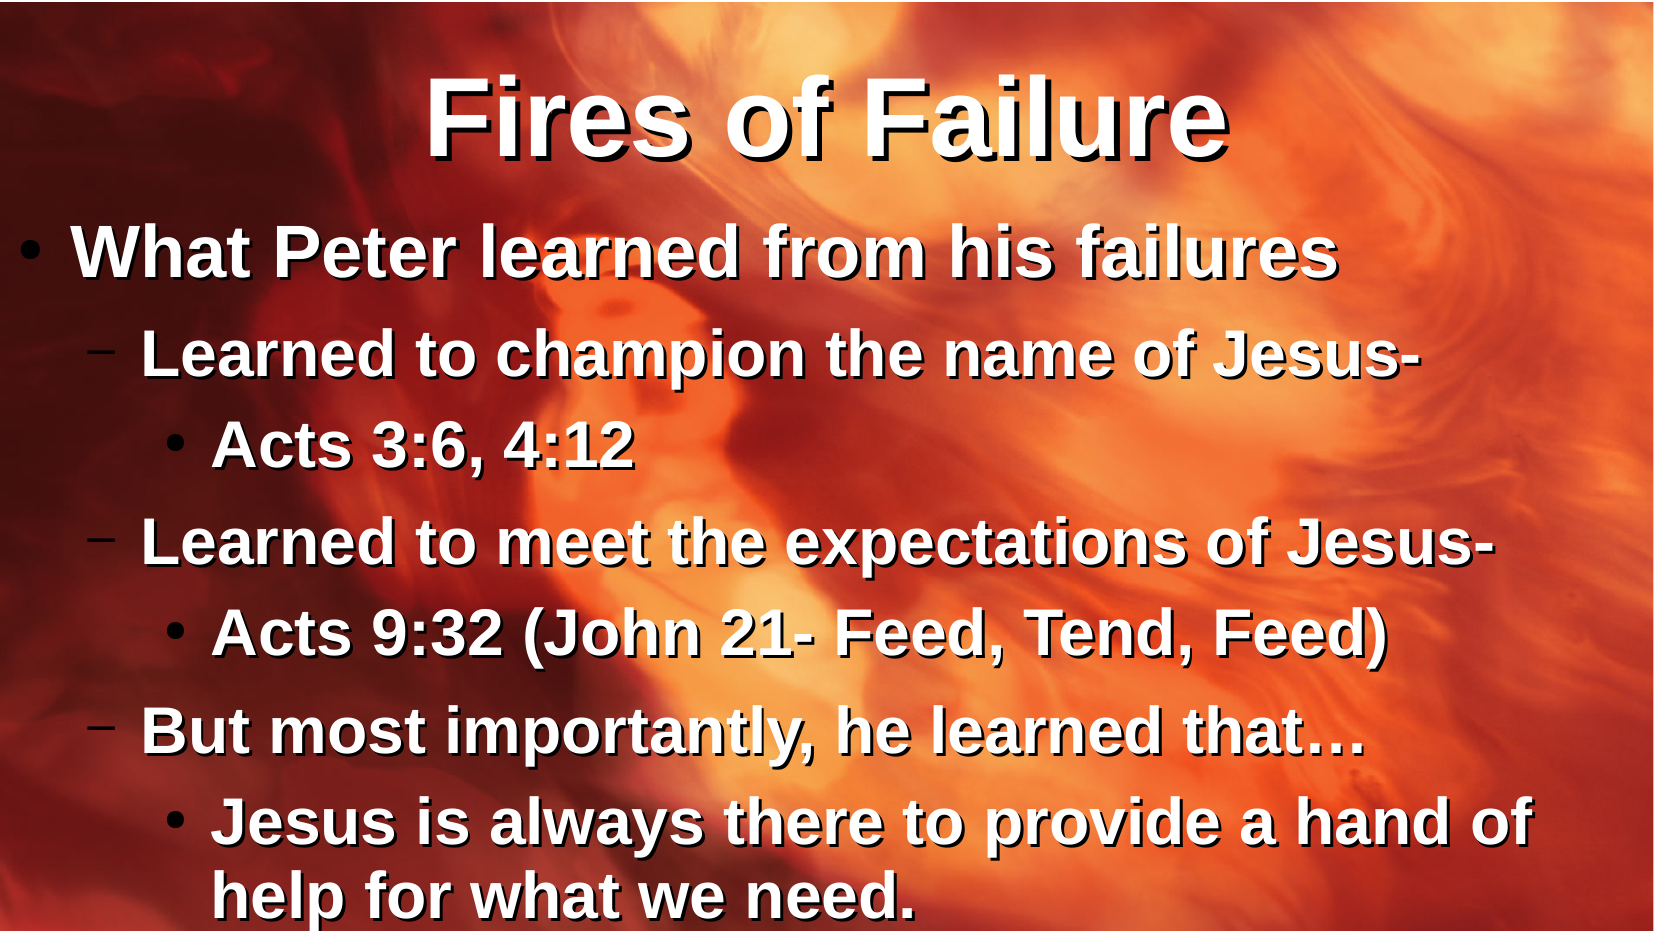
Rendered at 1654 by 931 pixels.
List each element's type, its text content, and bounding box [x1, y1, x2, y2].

picture [0, 2, 1654, 210]
title Fires of Failure [82, 39, 1571, 196]
list What Peter learned from his failures Learned to champion the name of Jesus- Acts 3:6, 4:12 Learned to meet the expectations of Jesus- Acts 9:32 (John 21- Feed, Tend, Feed) But most importantly, he learned that… Jesus is always there to provide a hand of help for what we need. [0, 210, 1654, 931]
